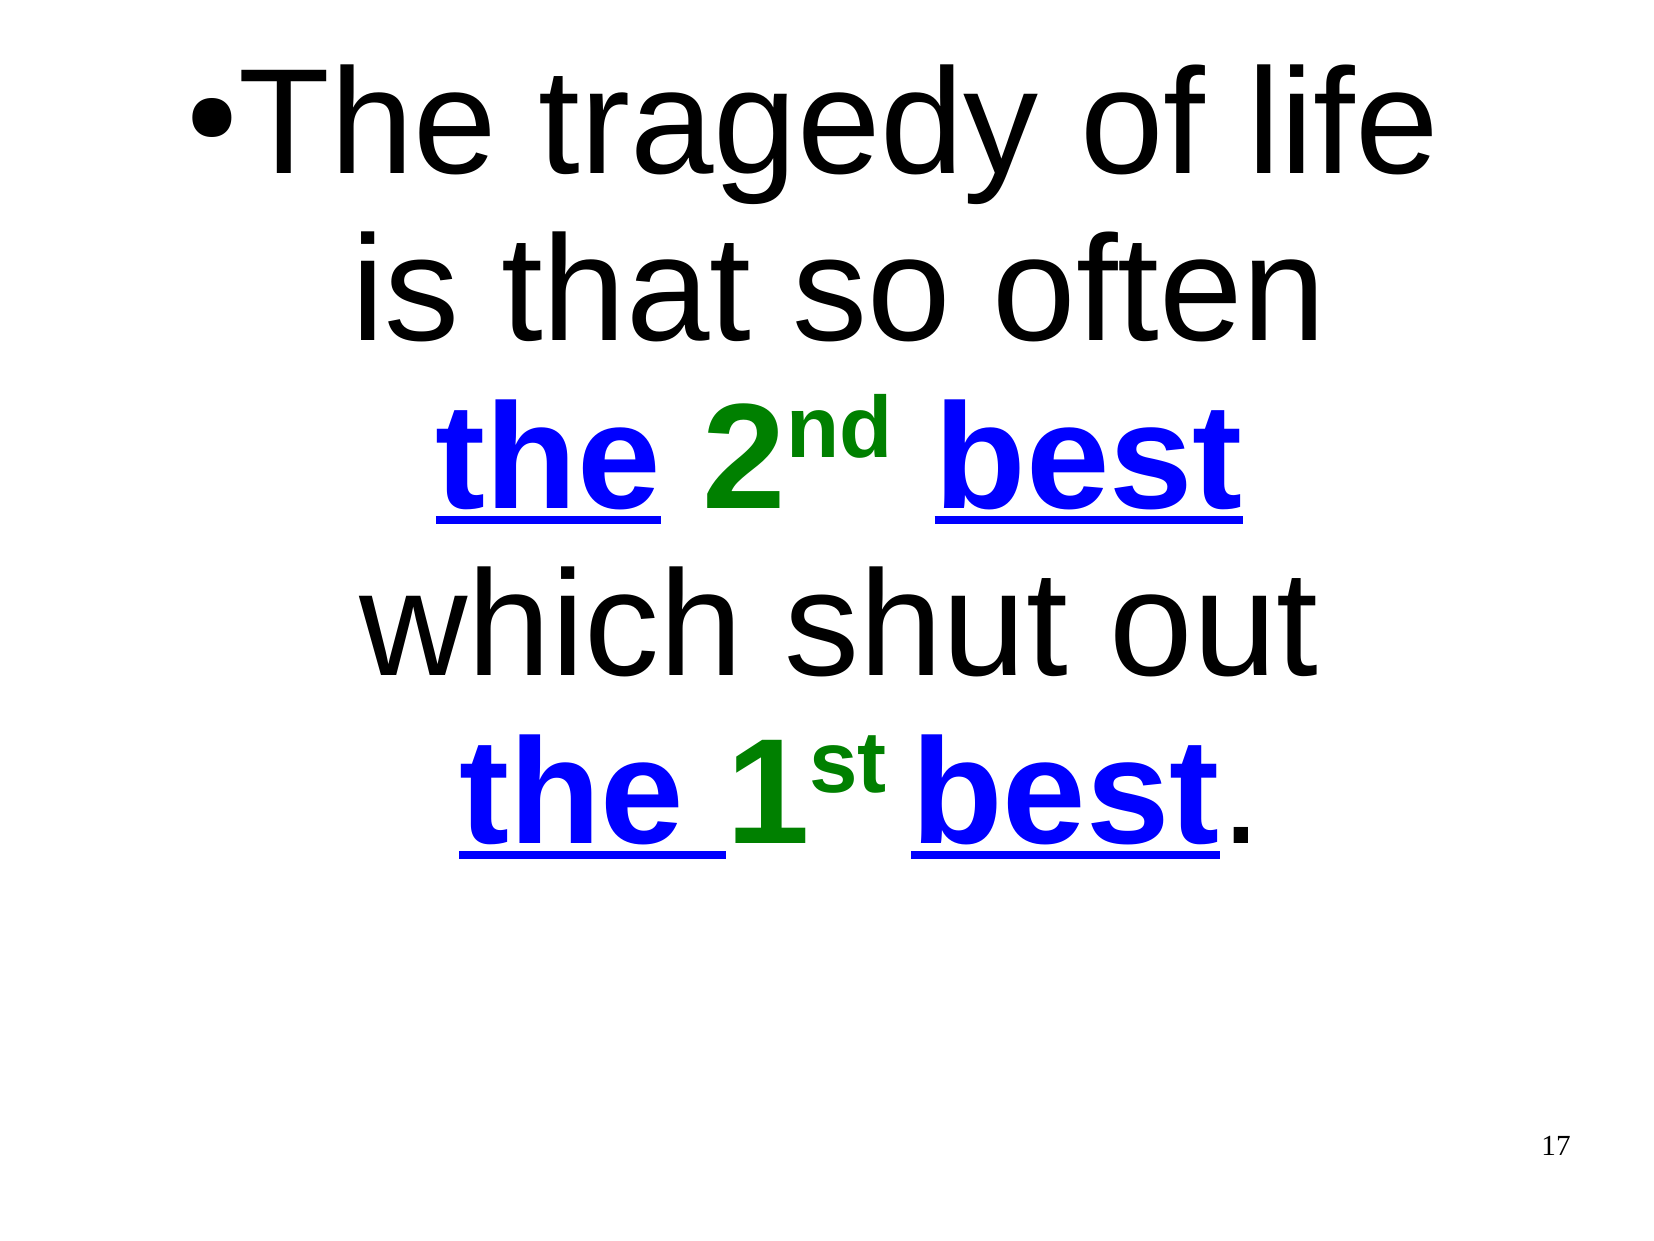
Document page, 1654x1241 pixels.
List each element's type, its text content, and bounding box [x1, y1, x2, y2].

list The tragedy of life is that so often the 2nd best which shut out the 1st best. [37, 37, 1613, 1201]
